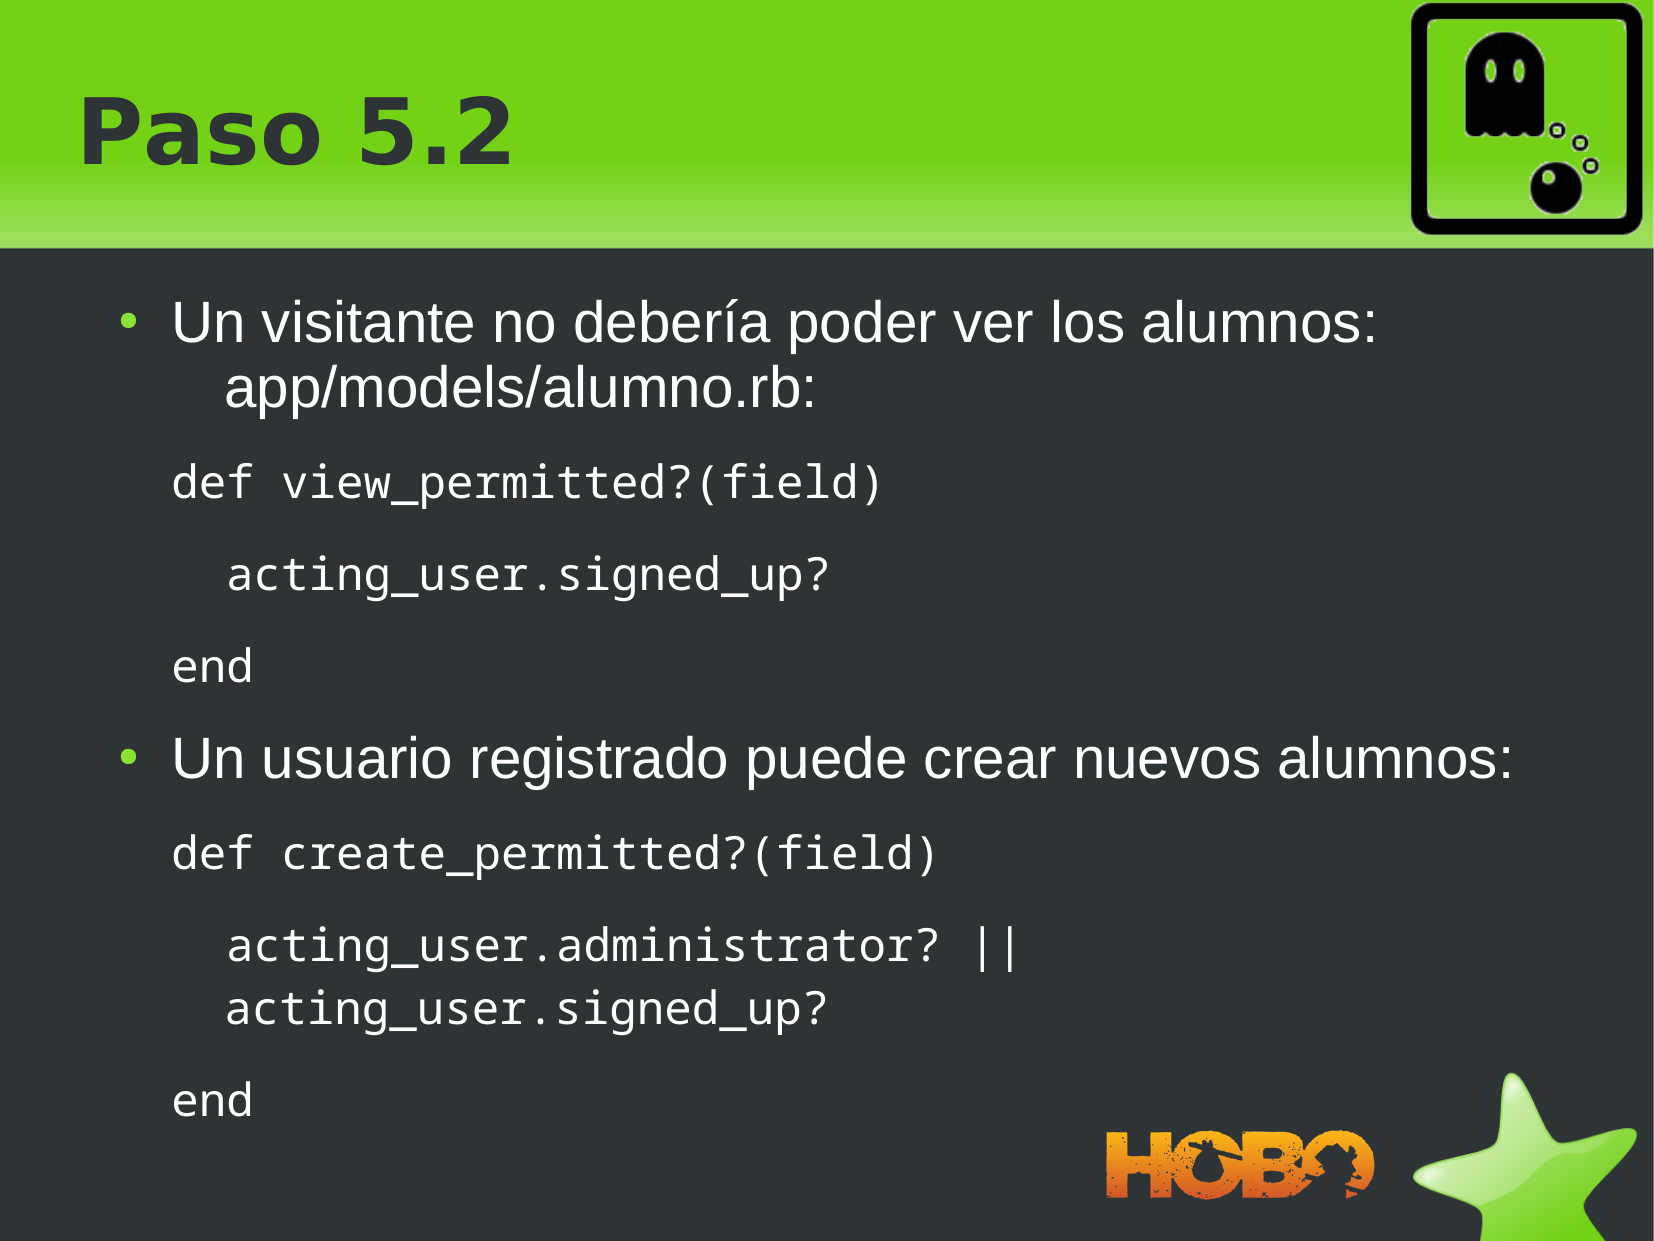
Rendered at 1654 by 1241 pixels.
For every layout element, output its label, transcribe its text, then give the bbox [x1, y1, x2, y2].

title Paso 5.2 [76, 36, 1565, 229]
picture [0, 0, 1654, 1241]
list Un visitante no debería poder ver los alumnos: app/models/alumno.rb: def view_permitted?(field) acting_user.signed_up? end Un usuario registrado puede crear nuevos alumnos: def create_permitted?(field) acting_user.administrator? || acting_user.signed_up? end [82, 290, 1571, 1094]
